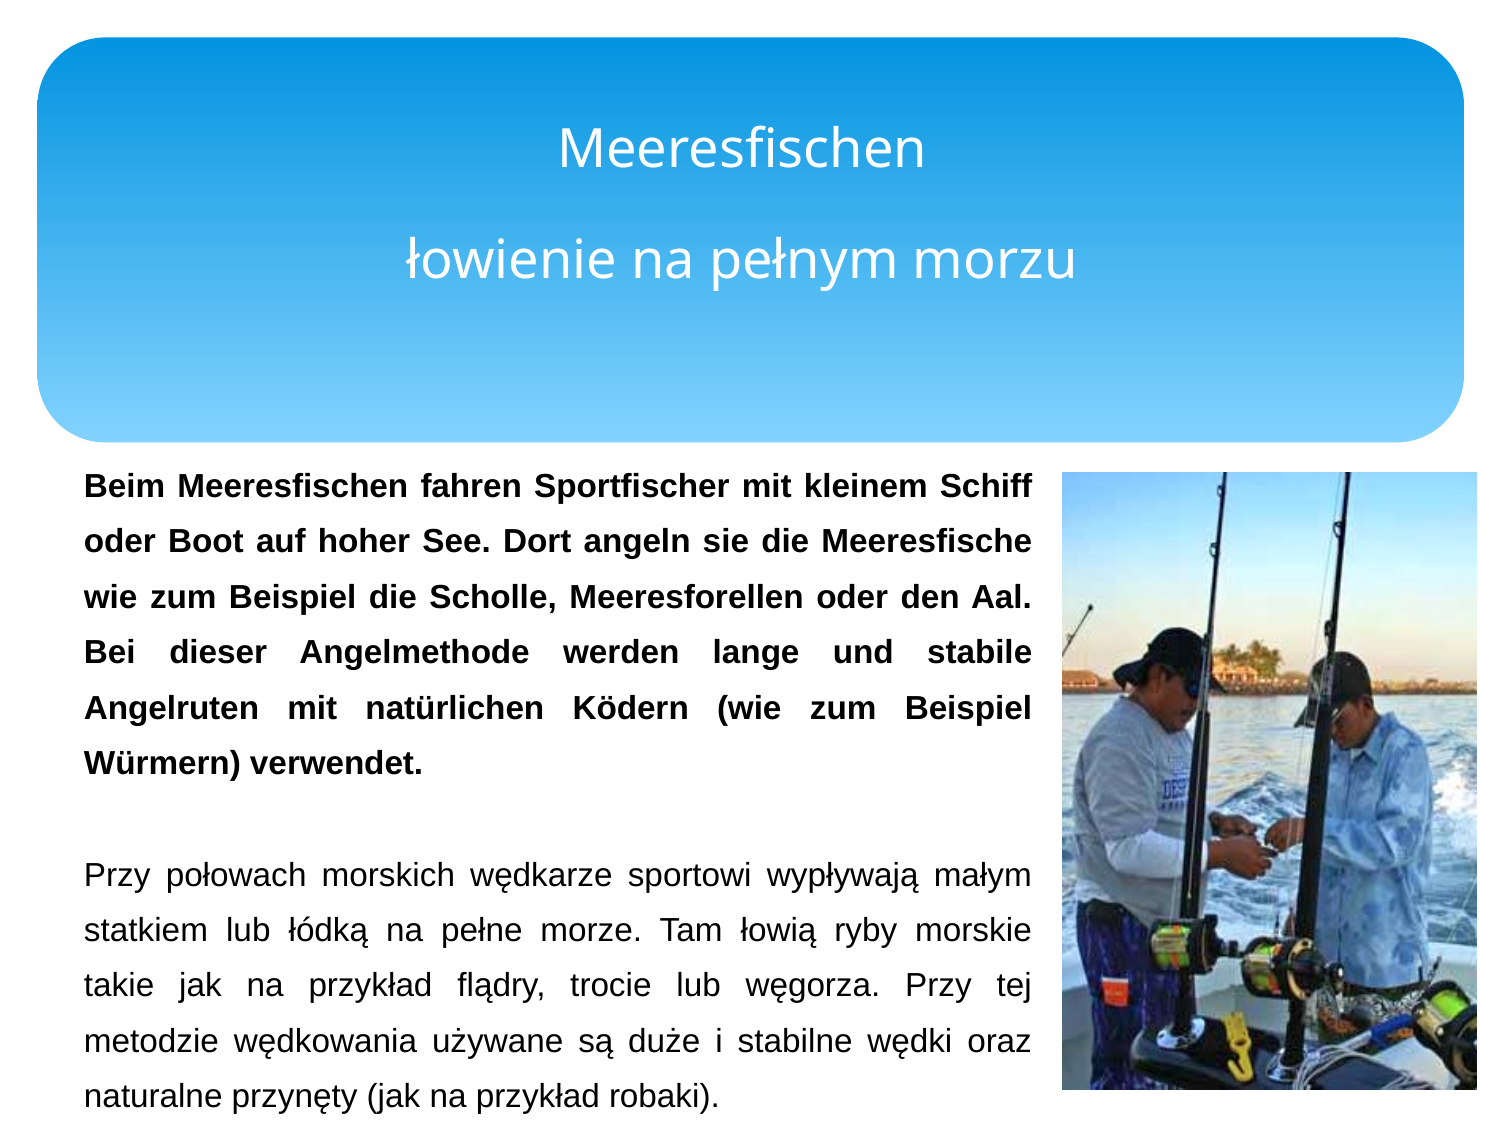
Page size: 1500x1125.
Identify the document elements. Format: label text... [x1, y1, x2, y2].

picture [1062, 472, 1477, 1090]
subtitle Beim Meeresfischen fahren Sportfischer mit kleinem Schiff oder Boot auf hoher See. Dort angeln sie die Meeresfische wie zum Beispiel die Scholle, Meeresforellen oder den Aal. Bei dieser Angelmethode werden lange und stabile Angelruten mit natürlichen Ködern (wie zum Beispiel Würmern) verwendet. Przy połowach morskich wędkarze sportowi wypływają małym statkiem lub łódką na pełne morze. Tam łowią ryby morskie takie jak na przykład flądry, trocie lub węgorza. Przy tej metodzie wędkowania używane są duże i stabilne wędki oraz naturalne przynęty (jak na przykład robaki). [83, 349, 1034, 1123]
title Meeresfischen łowienie na pełnym morzu [67, 88, 1418, 280]
